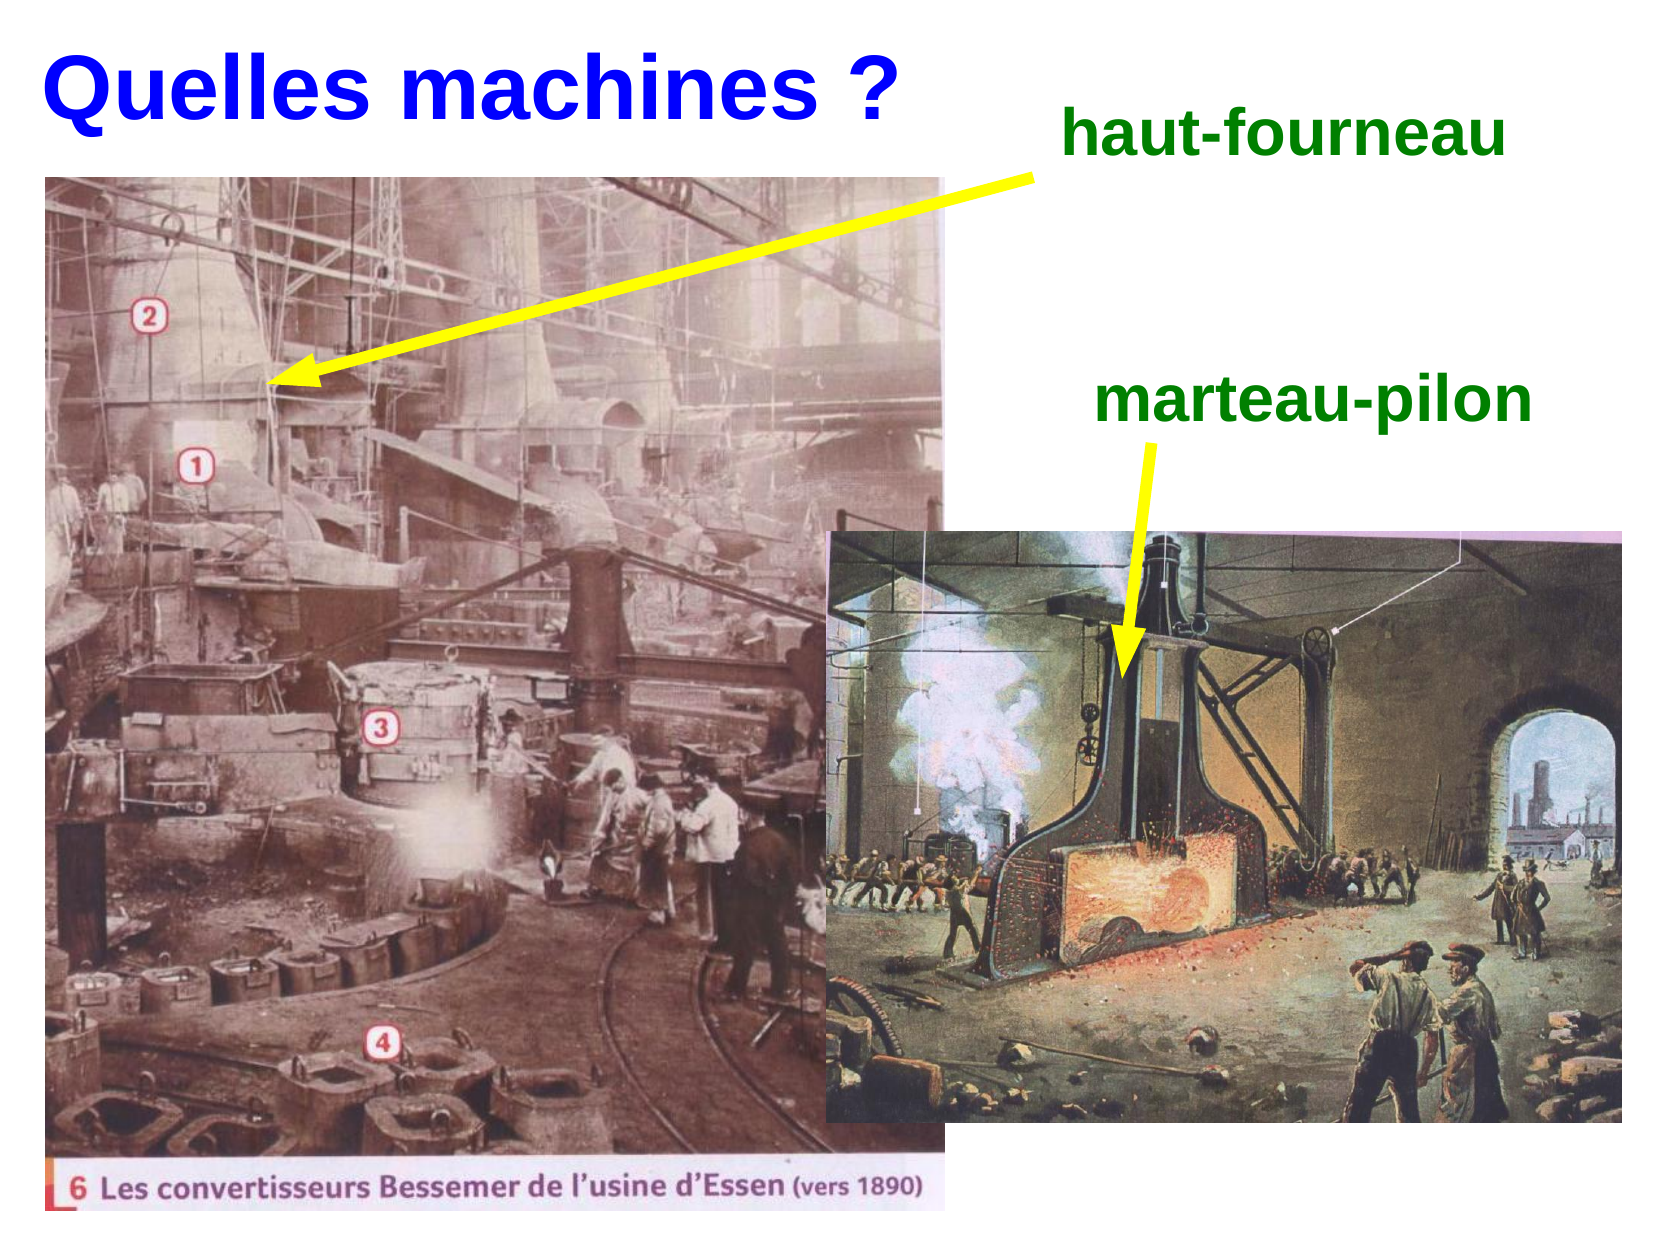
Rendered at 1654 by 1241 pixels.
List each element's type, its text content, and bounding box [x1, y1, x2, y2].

picture [45, 250, 1622, 1211]
text_box marteau-pilon [1062, 353, 1565, 443]
text_box Quelles machines ? [0, 29, 945, 250]
text_box haut-fourneau [1033, 87, 1536, 178]
